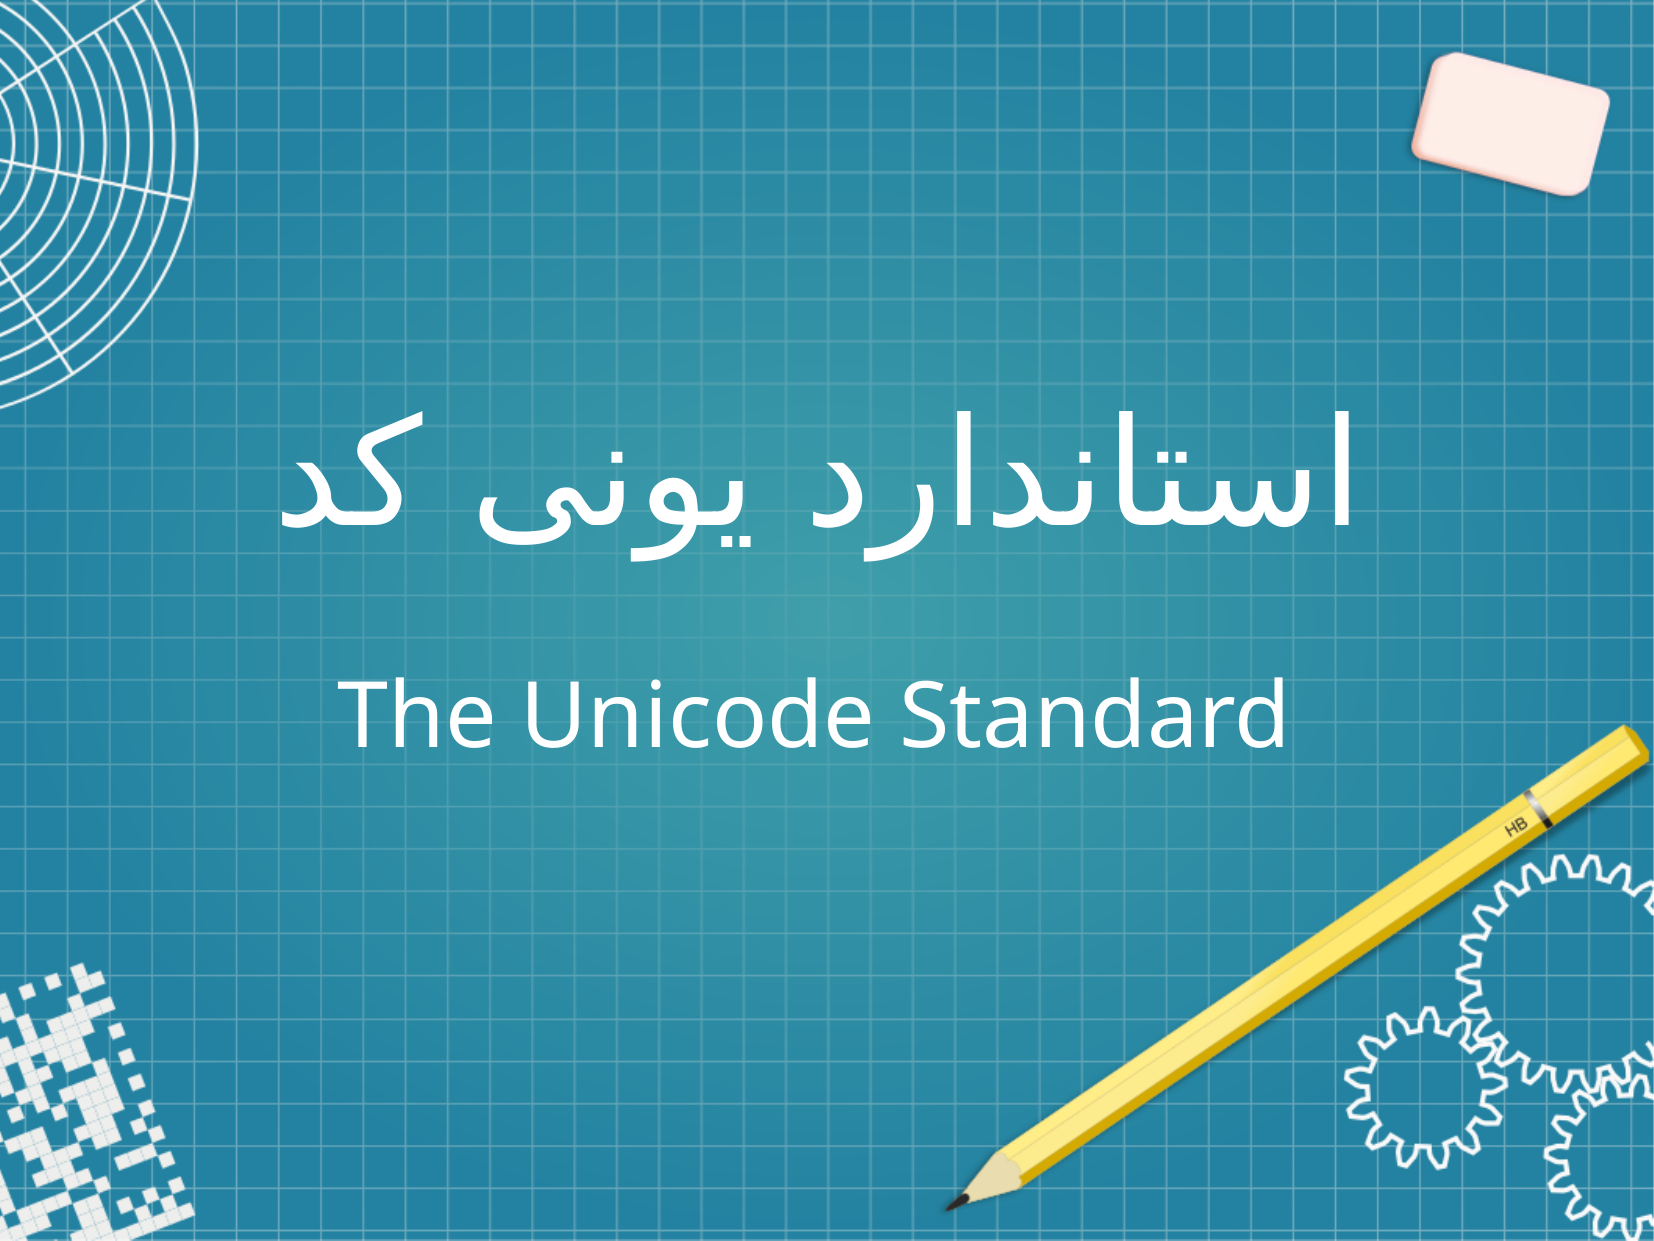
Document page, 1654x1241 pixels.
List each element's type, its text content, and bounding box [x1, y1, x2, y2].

subtitle The Unicode Standard [82, 630, 1571, 796]
picture [0, 0, 1654, 1241]
title استاندارد یونی کد [75, 331, 1564, 616]
